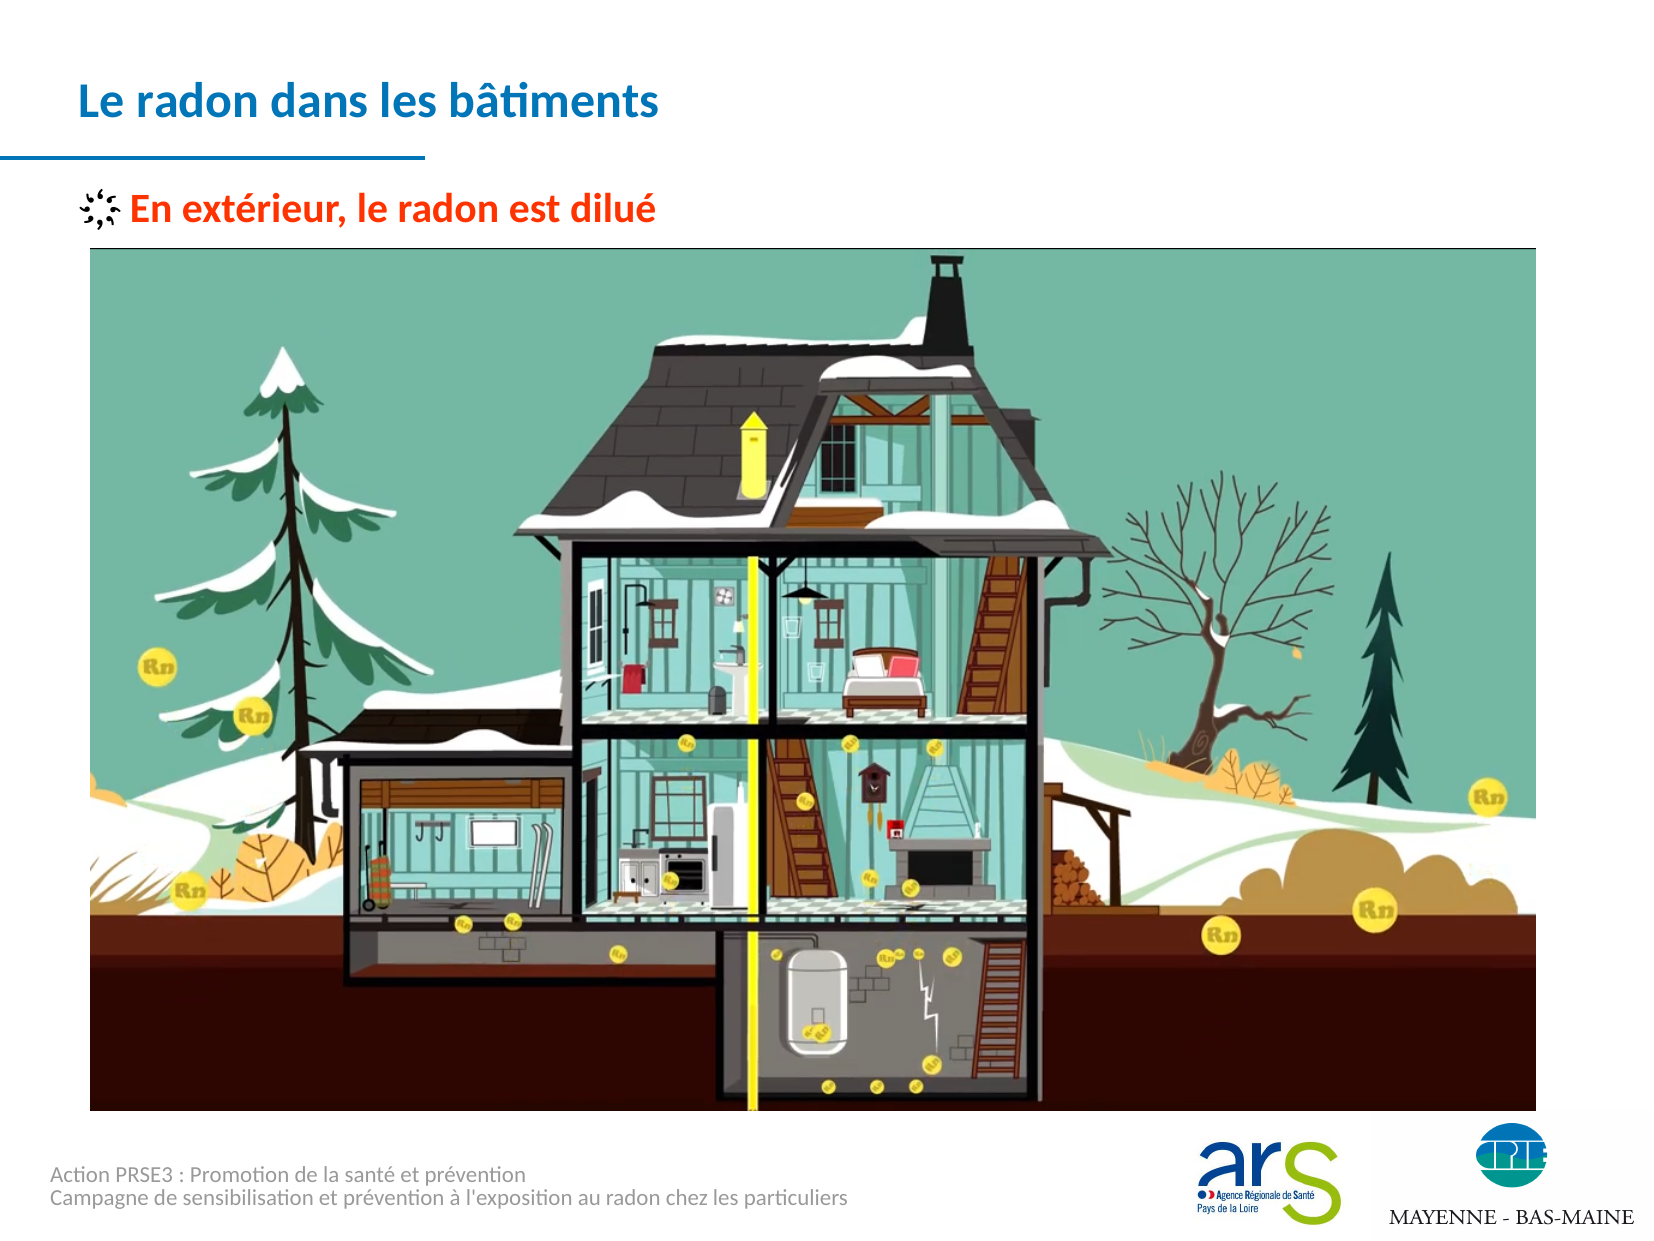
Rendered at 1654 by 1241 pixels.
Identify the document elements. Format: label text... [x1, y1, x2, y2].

picture [90, 248, 1654, 1241]
text_box Le radon dans les bâtiments [64, 59, 1263, 136]
text_box Action PRSE3 : Promotion de la santé et prévention Campagne de sensibilisation et prévention à l'exposition au radon chez les particuliers [35, 1157, 1070, 1229]
text_box ҉ En extérieur, le radon est dilué [0, 141, 1604, 260]
